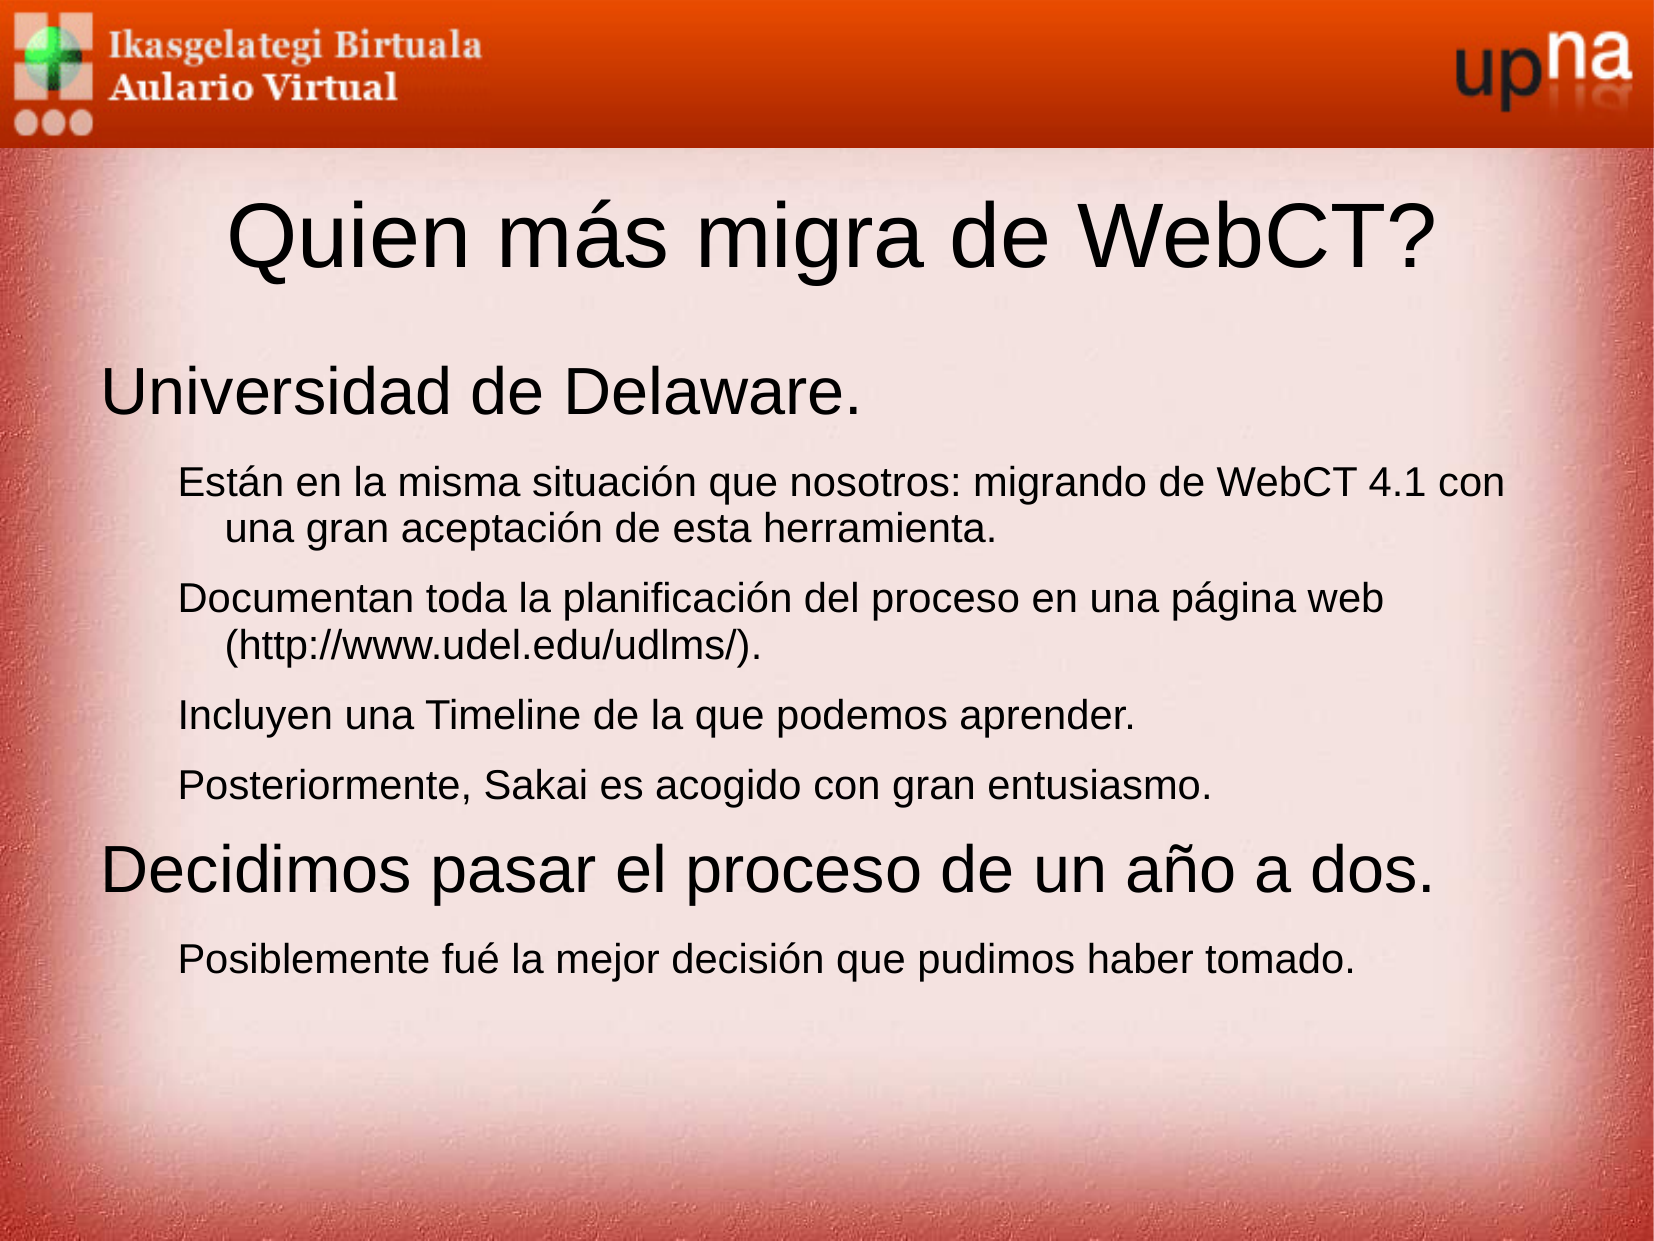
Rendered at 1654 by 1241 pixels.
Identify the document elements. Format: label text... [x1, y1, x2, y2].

list Universidad de Delaware. Están en la misma situación que nosotros: migrando de WebCT 4.1 con una gran aceptación de esta herramienta. Documentan toda la planificación del proceso en una página web (http://www.udel.edu/udlms/). Incluyen una Timeline de la que podemos aprender. Posteriormente, Sakai es acogido con gran entusiasmo. Decidimos pasar el proceso de un año a dos. Posiblemente fué la mejor decisión que pudimos haber tomado. [82, 354, 1572, 1095]
picture [0, 0, 1654, 1241]
title Quien más migra de WebCT? [88, 147, 1577, 325]
